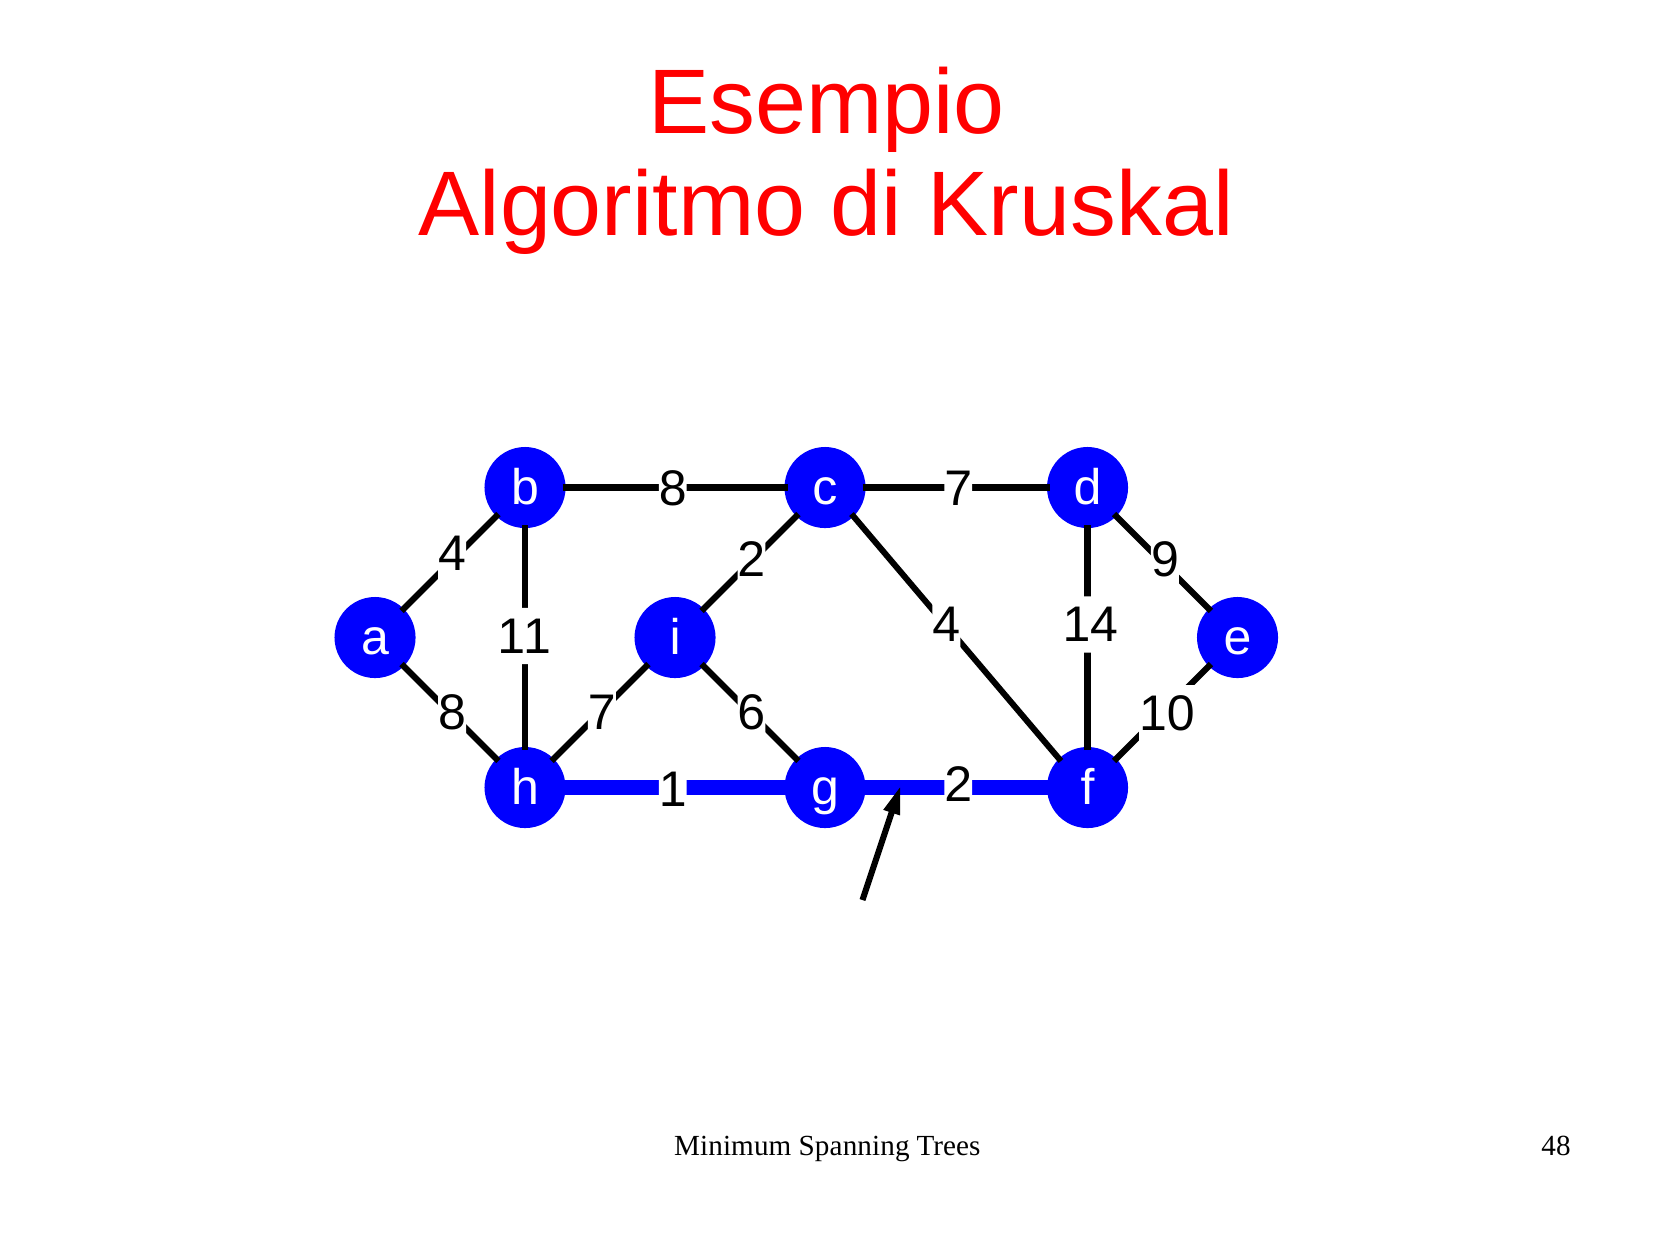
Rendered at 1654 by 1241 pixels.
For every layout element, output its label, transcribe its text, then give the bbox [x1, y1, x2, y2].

text_box h [487, 750, 563, 826]
text_box 2 [944, 756, 973, 813]
text_box 4 [438, 525, 467, 582]
text_box 1 [658, 761, 687, 818]
text_box 4 [932, 596, 961, 653]
title Esempio Algoritmo di Kruskal [82, 49, 1571, 257]
text_box 8 [658, 460, 687, 517]
text_box a [337, 600, 413, 676]
text_box f [1050, 750, 1126, 826]
text_box 7 [944, 460, 973, 517]
text_box 9 [1150, 531, 1179, 588]
text_box c [787, 450, 863, 526]
text_box 10 [1139, 685, 1195, 742]
text_box b [487, 450, 563, 525]
text_box 11 [497, 607, 557, 665]
text_box e [1200, 600, 1276, 676]
text_box g [788, 750, 863, 826]
text_box d [1050, 450, 1126, 525]
text_box i [637, 600, 713, 676]
text_box 6 [737, 684, 766, 742]
text_box 8 [438, 684, 467, 741]
text_box 2 [737, 531, 766, 588]
text_box 7 [587, 684, 616, 742]
text_box 14 [1062, 596, 1119, 653]
